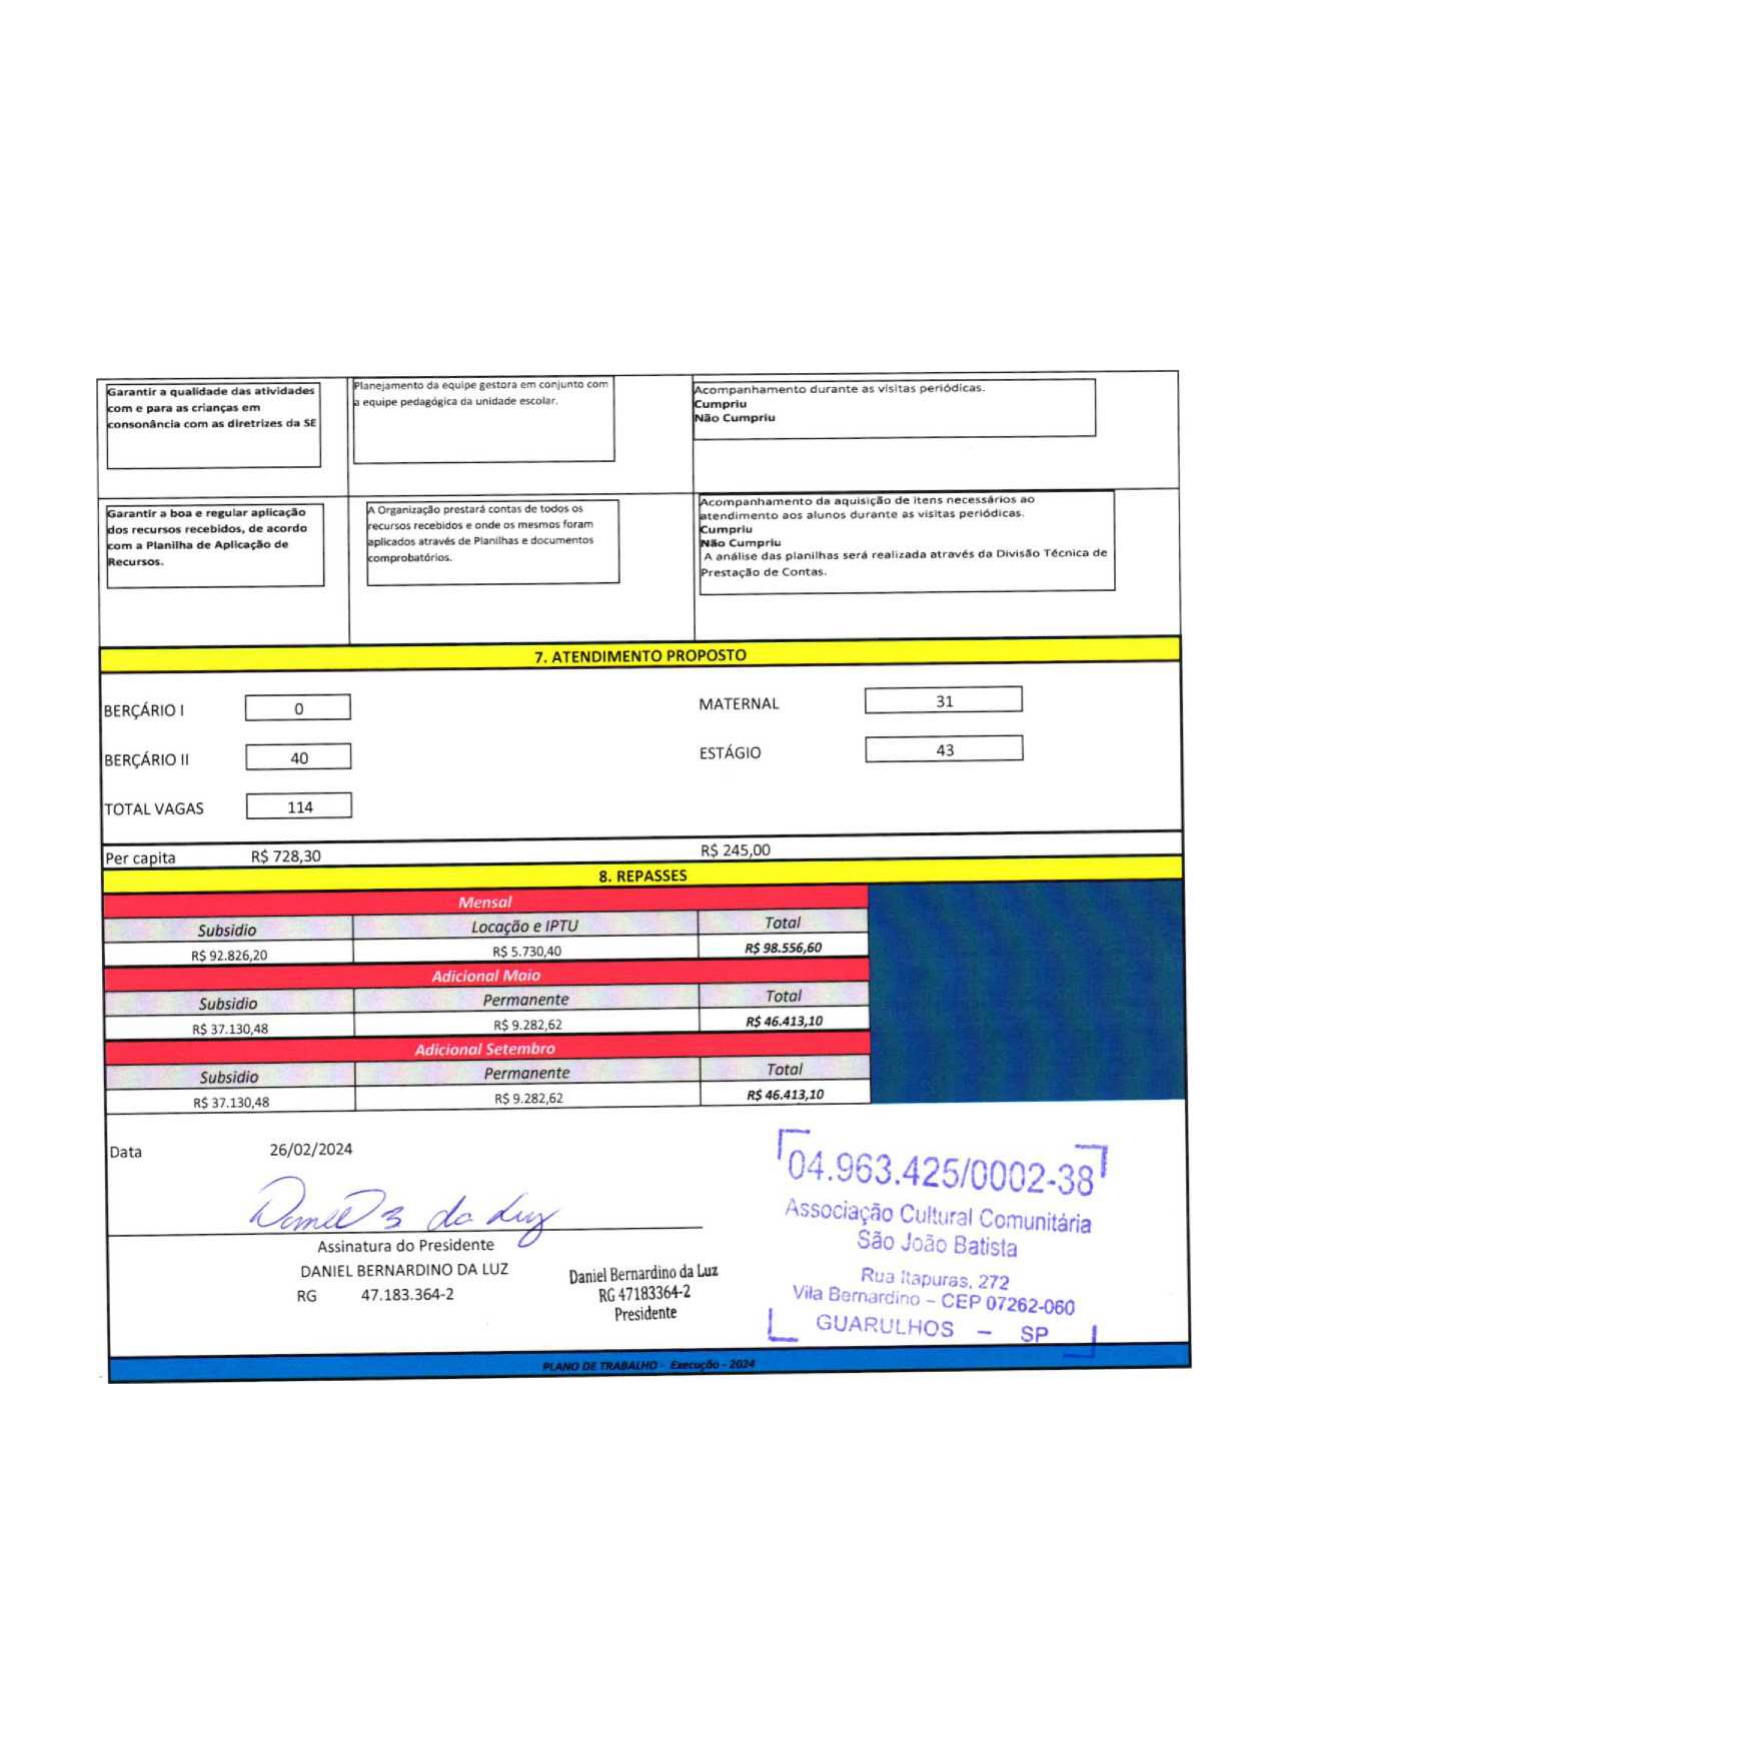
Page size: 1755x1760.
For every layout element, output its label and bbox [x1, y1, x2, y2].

picture [96, 369, 1193, 1384]
